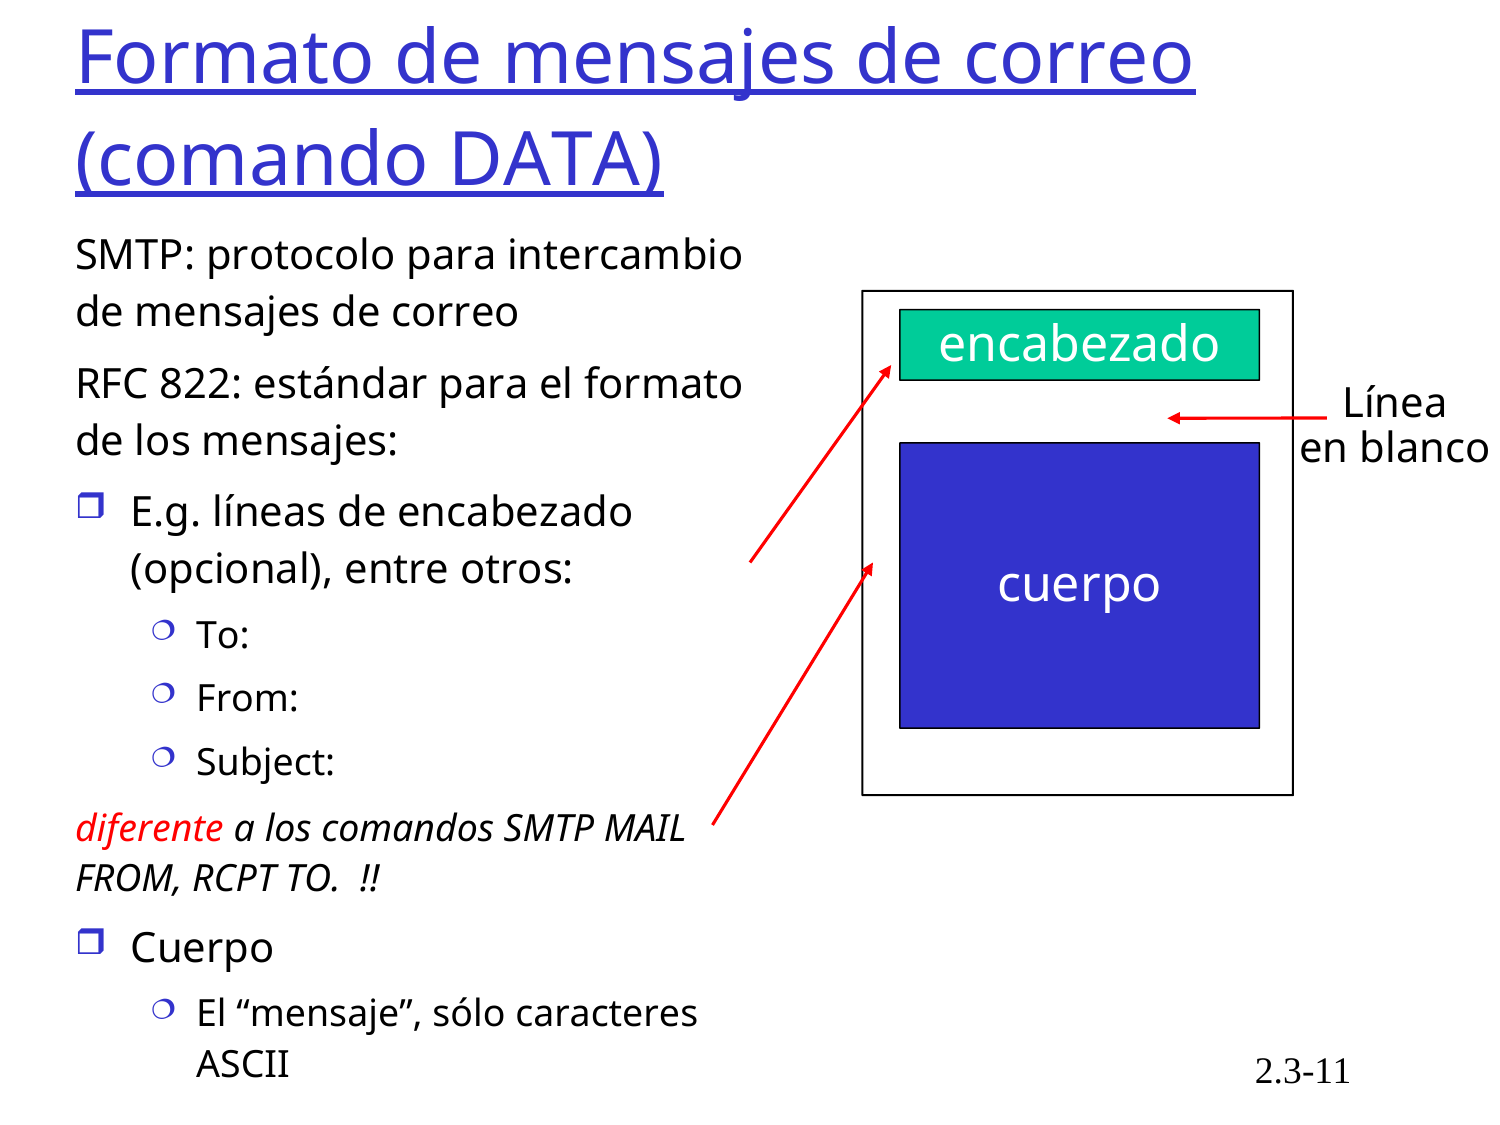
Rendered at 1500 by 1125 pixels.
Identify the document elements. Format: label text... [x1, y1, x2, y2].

text_box encabezado [899, 309, 1260, 381]
list SMTP: protocolo para intercambio de mensajes de correo RFC 822: estándar para el formato de los mensajes: E.g. líneas de encabezado (opcional), entre otros: To: From: Subject: diferente a los comandos SMTP MAIL FROM, RCPT TO. !! Cuerpo El “mensaje”, sólo caracteres ASCII [75, 224, 788, 978]
text_box cuerpo [899, 442, 1260, 729]
text_box Línea en blanco [1284, 373, 1291, 416]
text_box Línea en blanco [1284, 420, 1291, 479]
title Formato de mensajes de correo (comando DATA)‏ [75, 22, 1426, 188]
text_box Línea en blanco [1294, 373, 1500, 479]
